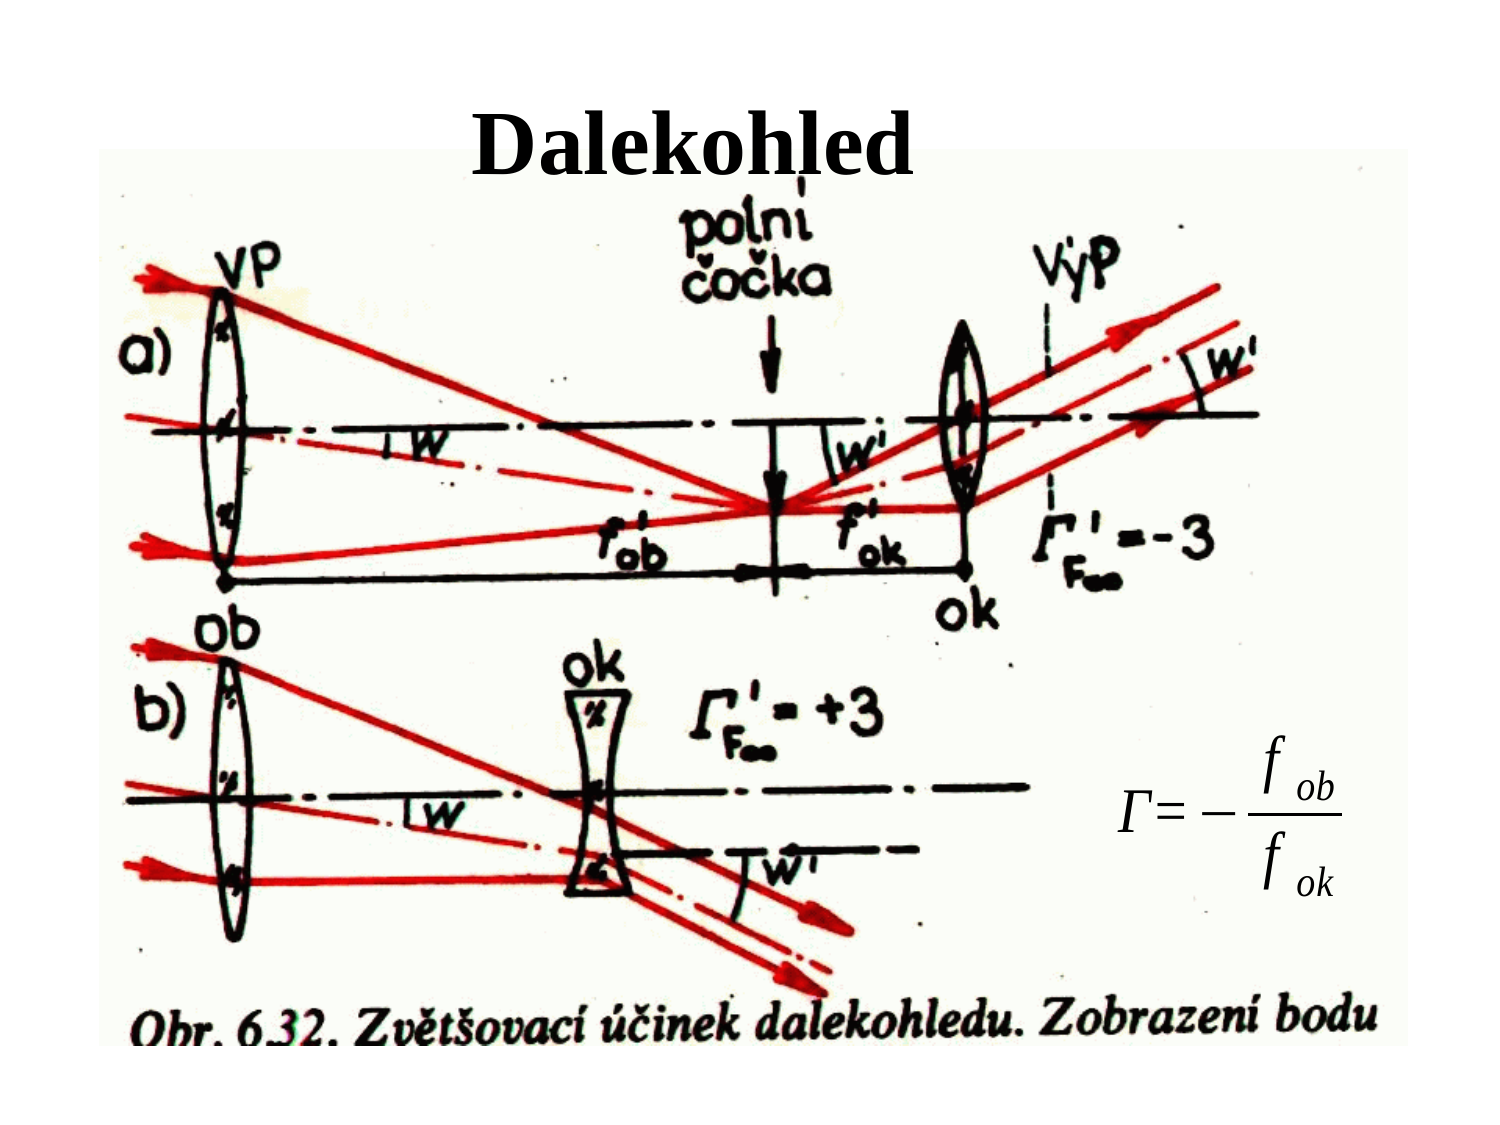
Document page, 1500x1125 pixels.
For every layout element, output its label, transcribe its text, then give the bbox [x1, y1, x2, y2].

text_box Dalekohled [124, 74, 1263, 201]
picture [99, 149, 1408, 1046]
chart [1100, 725, 1375, 918]
